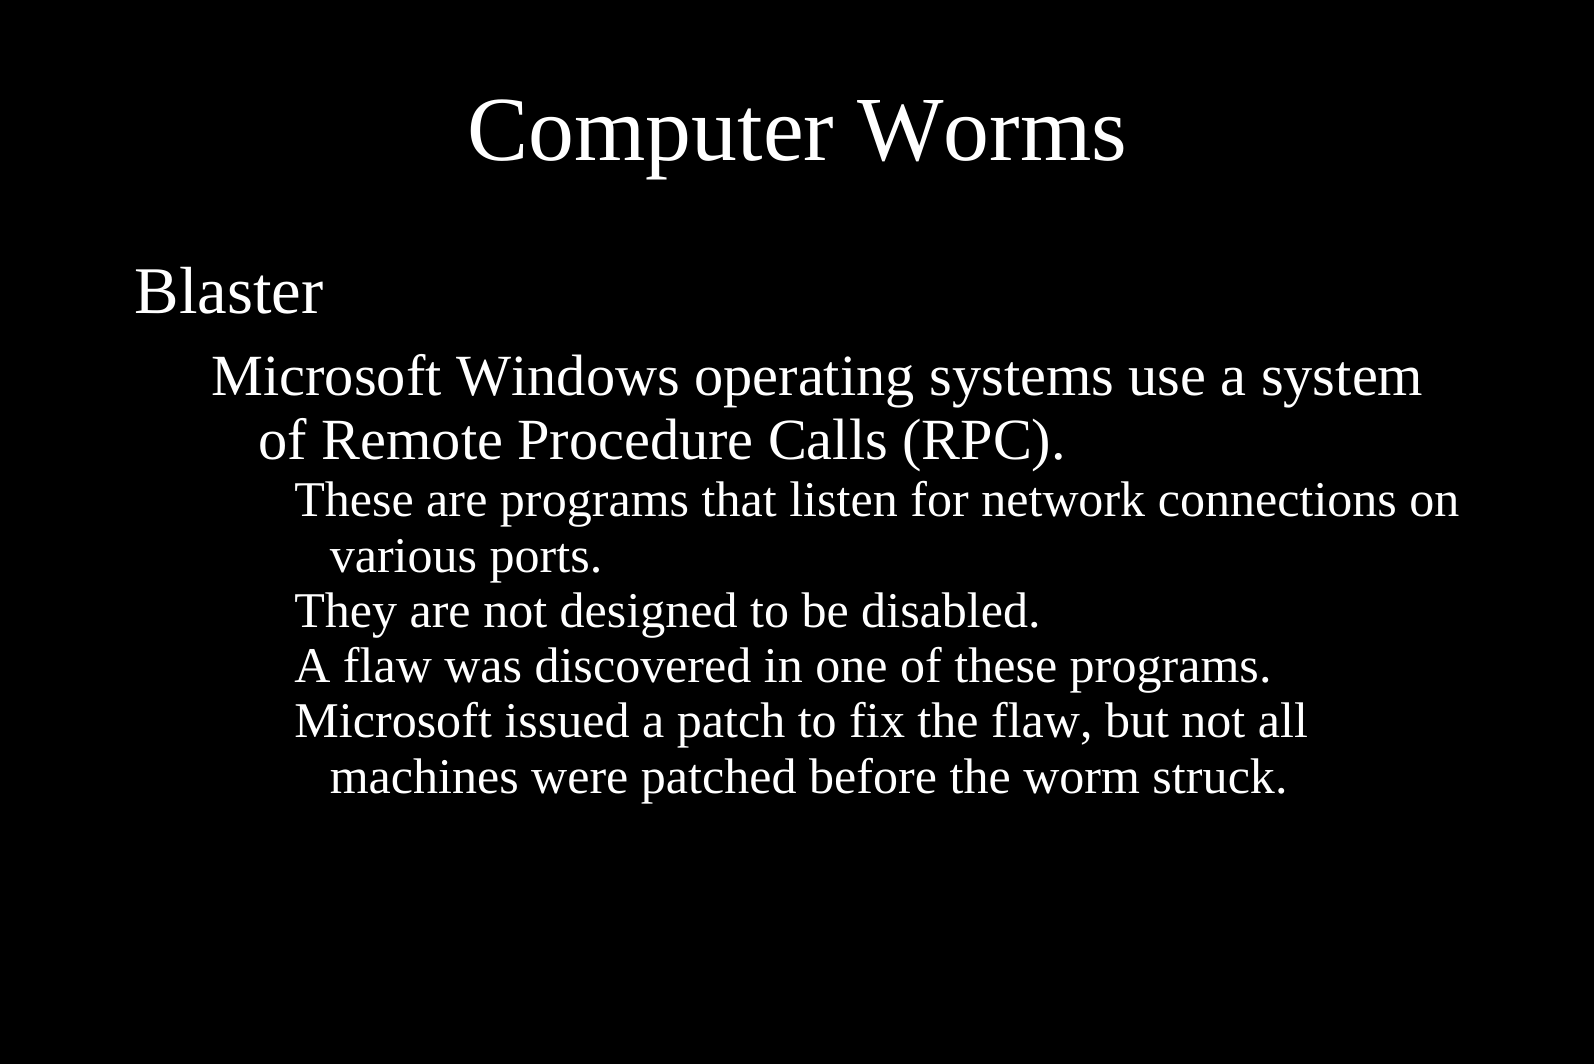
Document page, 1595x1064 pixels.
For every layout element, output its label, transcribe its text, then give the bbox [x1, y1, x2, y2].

list Blaster Microsoft Windows operating systems use a system of Remote Procedure Calls (RPC). These are programs that listen for network connections on various ports. They are not designed to be disabled. A flaw was discovered in one of these programs. Microsoft issued a patch to fix the flaw, but not all machines were patched before the worm struck. [117, 254, 1479, 1064]
title Computer Worms [117, 40, 1479, 219]
